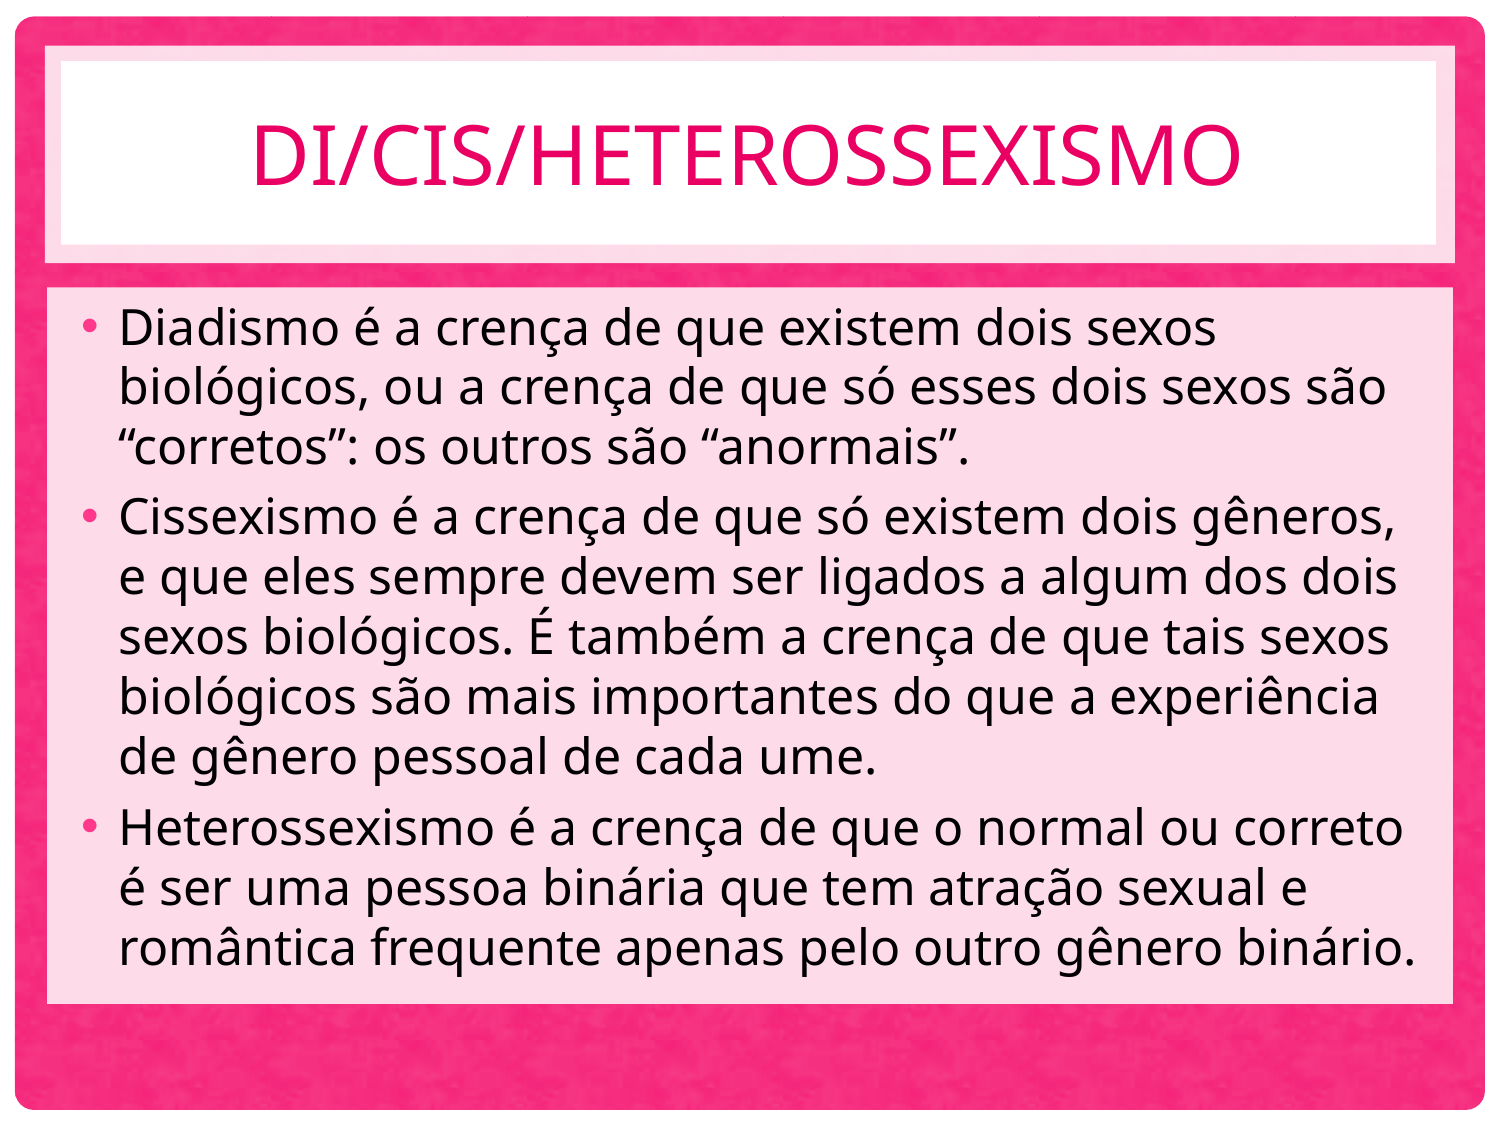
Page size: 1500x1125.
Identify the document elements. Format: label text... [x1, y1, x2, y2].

picture [14, 16, 1485, 1110]
title Di/cis/heterossexismo [69, 66, 1425, 238]
list Diadismo é a crença de que existem dois sexos biológicos, ou a crença de que só esses dois sexos são “corretos”: os outros são “anormais”. Cissexismo é a crença de que só existem dois gêneros, e que eles sempre devem ser ligados a algum dos dois sexos biológicos. É também a crença de que tais sexos biológicos são mais importantes do que a experiência de gênero pessoal de cada ume. Heterossexismo é a crença de que o normal ou correto é ser uma pessoa binária que tem atração sexual e romântica frequente apenas pelo outro gênero binário. [47, 287, 1453, 1004]
